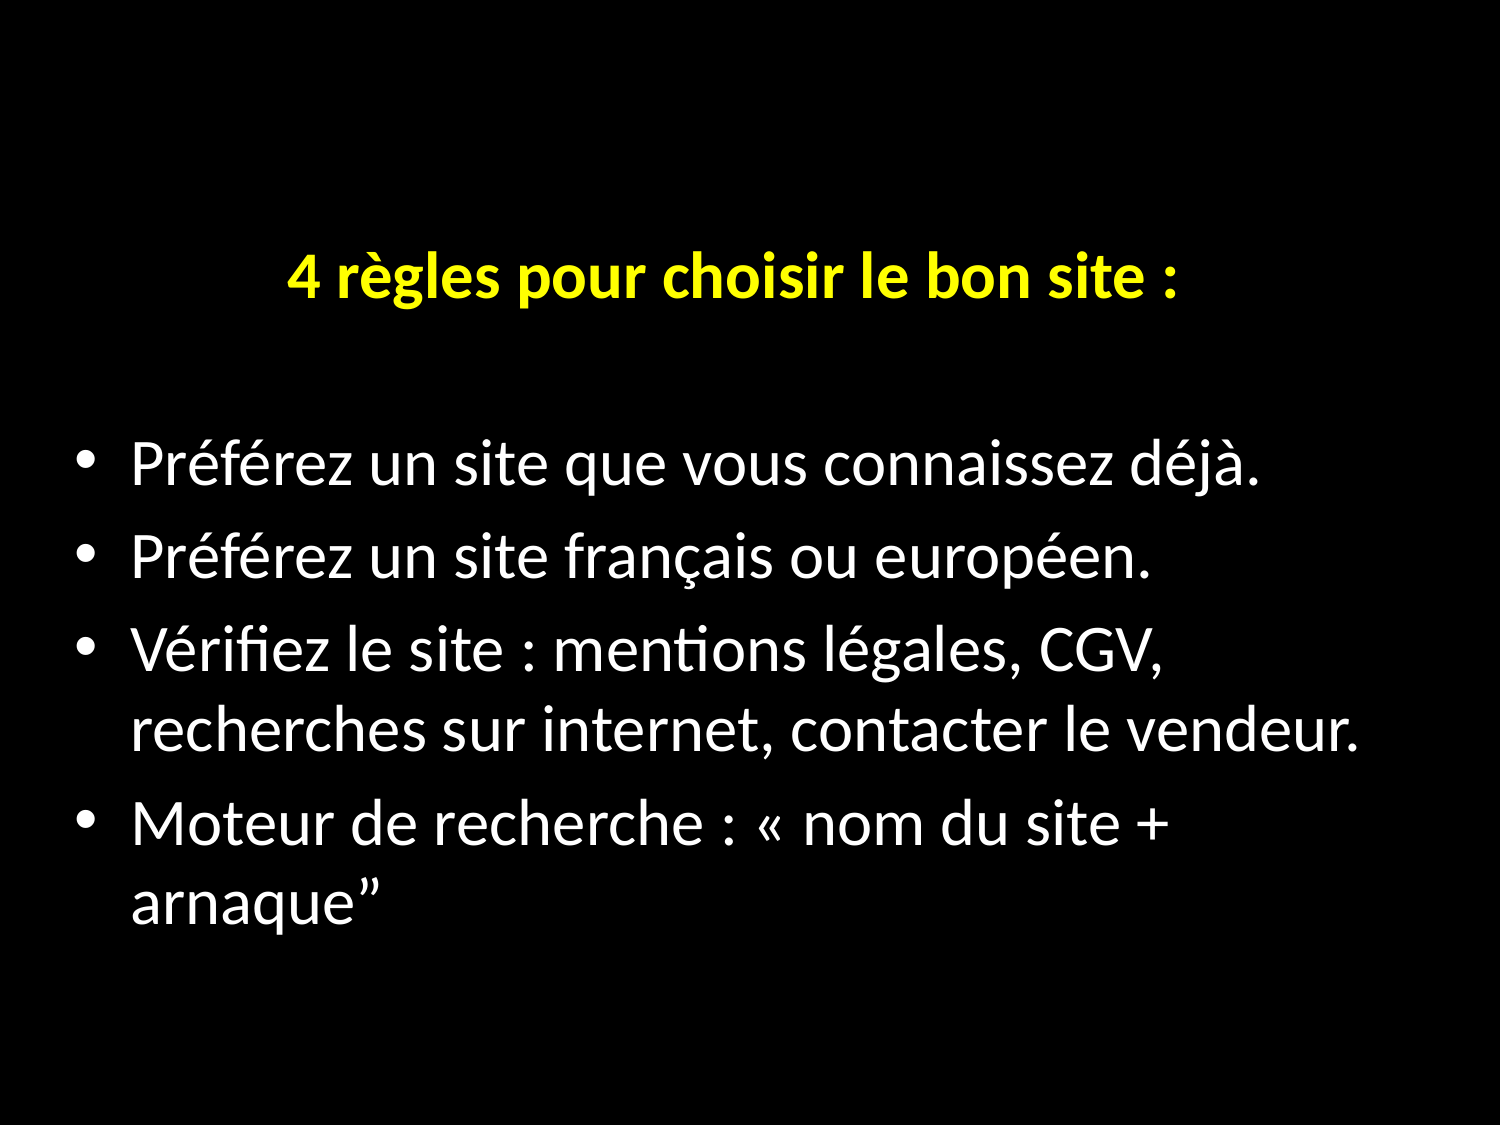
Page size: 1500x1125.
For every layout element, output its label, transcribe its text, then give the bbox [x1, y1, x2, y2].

list 4 règles pour choisir le bon site : Préférez un site que vous connaissez déjà. Préférez un site français ou européen. Vérifiez le site : mentions légales, CGV, recherches sur internet, contacter le vendeur. Moteur de recherche : « nom du site + arnaque” [59, 224, 1409, 967]
